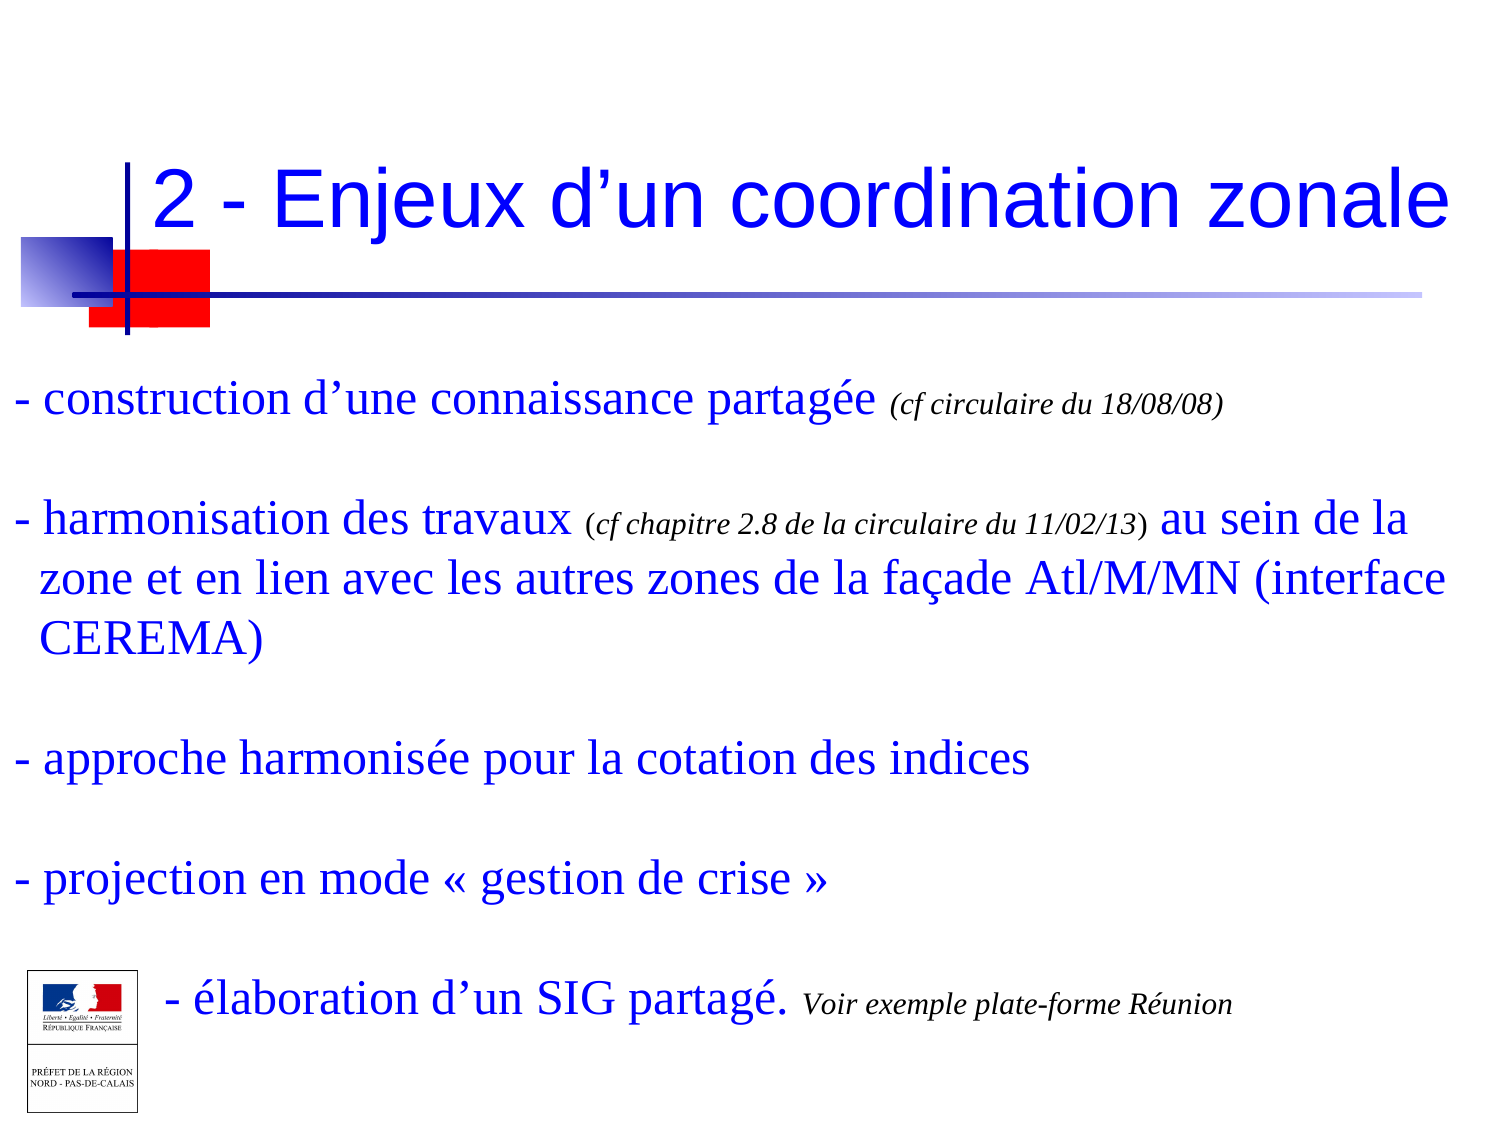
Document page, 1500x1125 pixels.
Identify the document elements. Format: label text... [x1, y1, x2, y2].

text_box - construction d’une connaissance partagée (cf circulaire du 18/08/08) - harmonisation des travaux (cf chapitre 2.8 de la circulaire du 11/02/13) au sein de la zone et en lien avec les autres zones de la façade Atl/M/MN (interface CEREMA) - approche harmonisée pour la cotation des indices - projection en mode « gestion de crise » - élaboration d’un SIG partagé. Voir exemple plate-forme Réunion [0, 356, 1500, 1125]
title 2 - Enjeux d’un coordination zonale [68, 92, 1500, 296]
